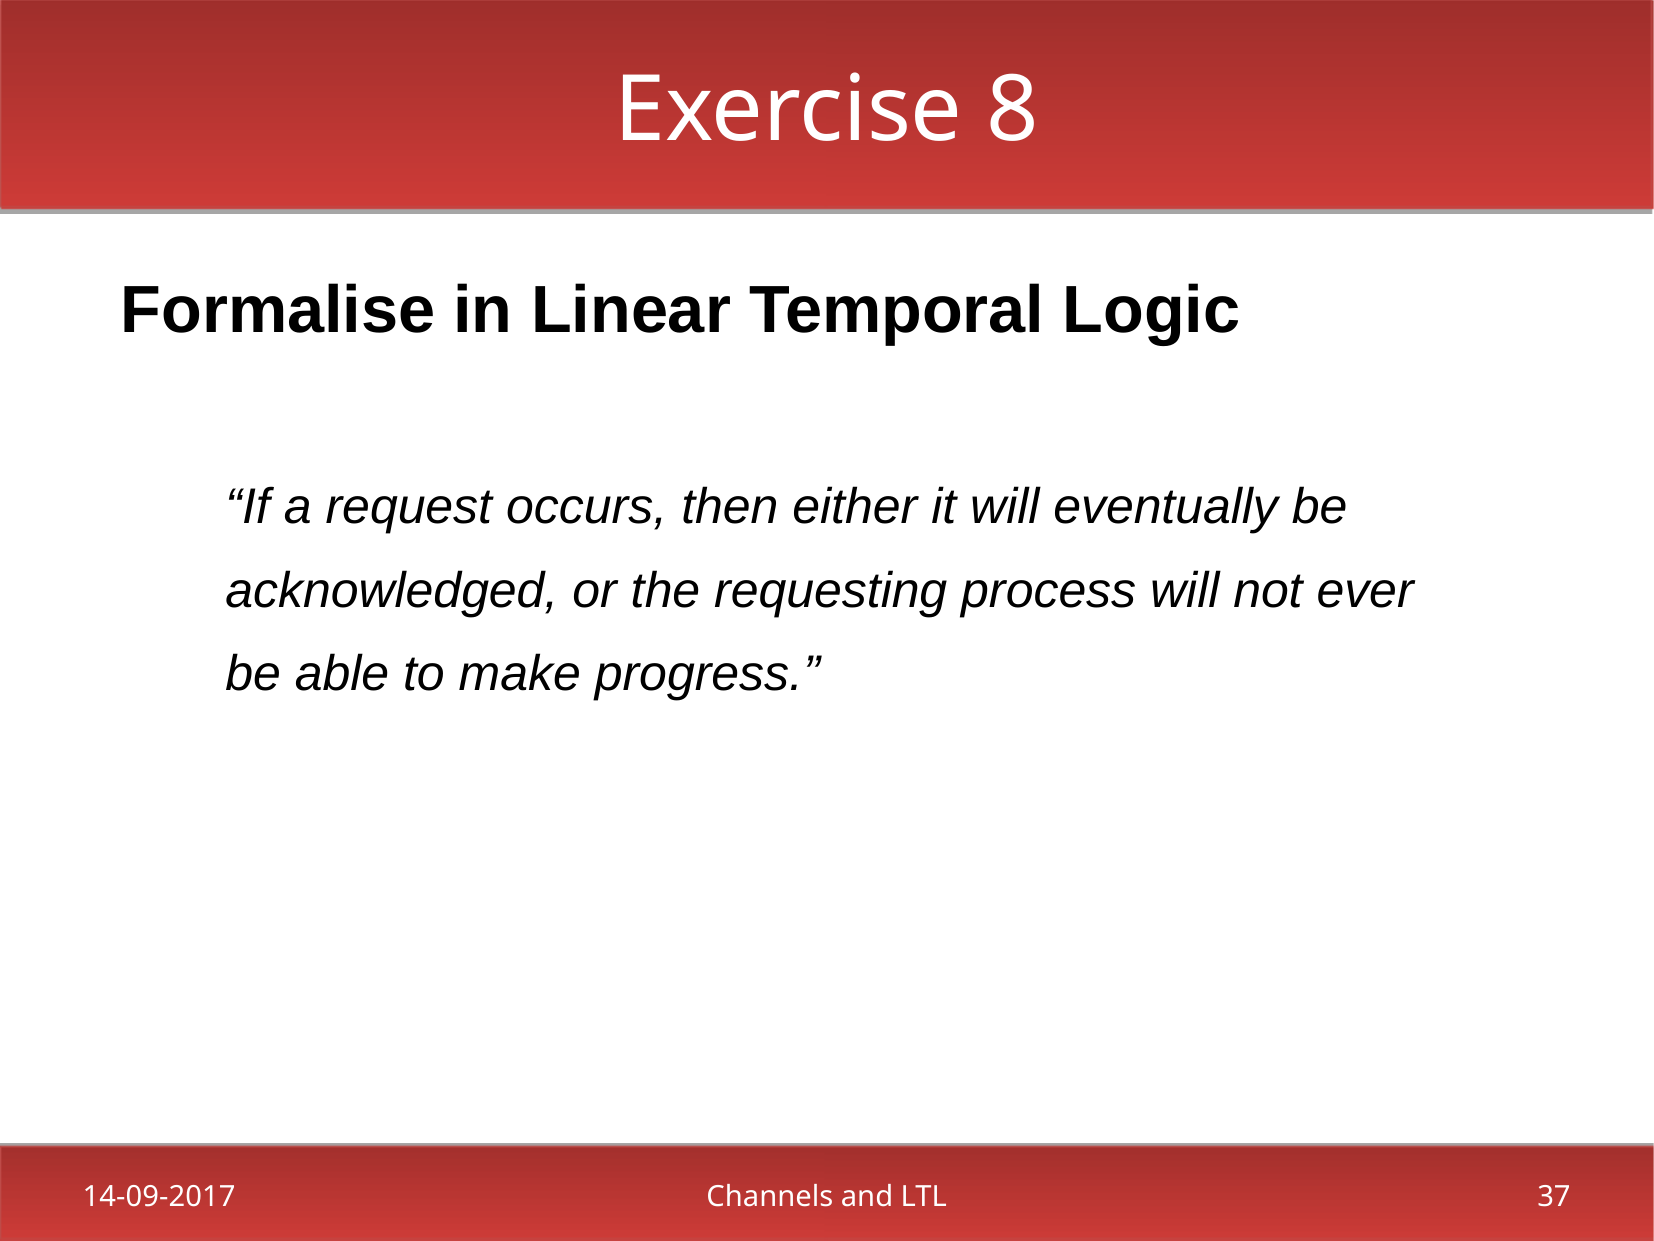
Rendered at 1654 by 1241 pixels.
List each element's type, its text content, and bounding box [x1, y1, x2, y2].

title Exercise 8 [59, 31, 1595, 178]
text_box Formalise in Linear Temporal Logic [105, 264, 1259, 355]
picture [0, 1143, 1654, 1241]
text_box “If a request occurs, then either it will eventually be acknowledged, or the requesting process will not ever be able to make progress.” [210, 442, 1444, 681]
picture [0, 0, 1654, 214]
